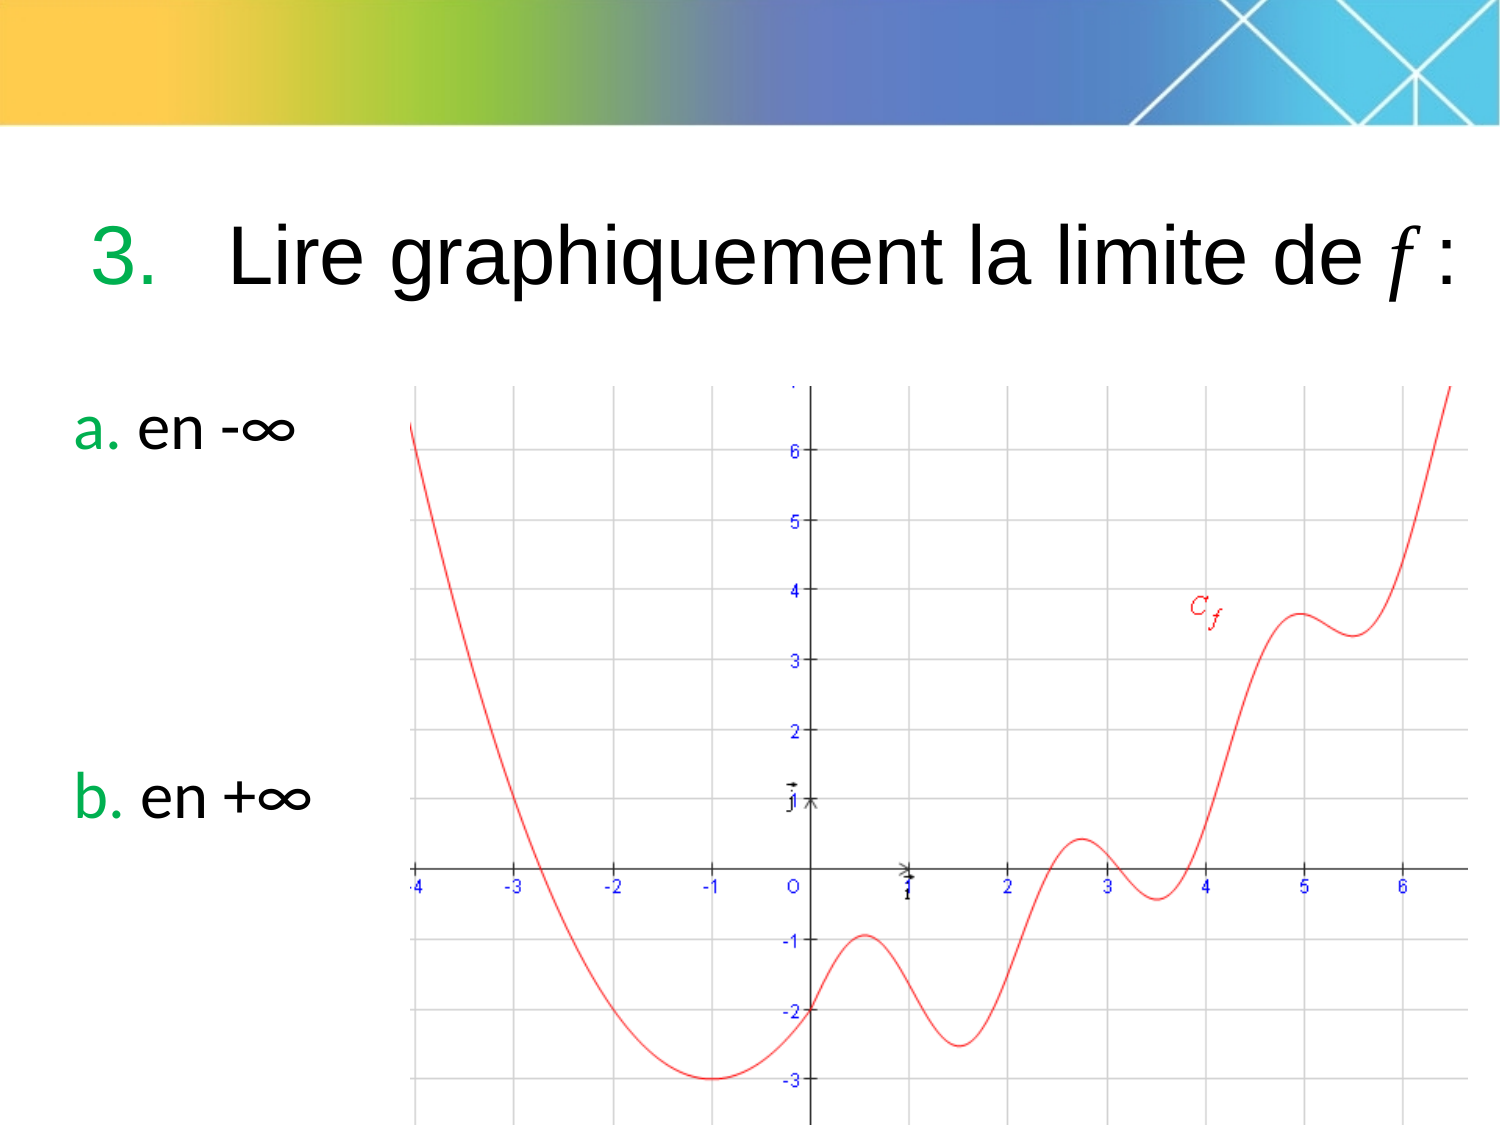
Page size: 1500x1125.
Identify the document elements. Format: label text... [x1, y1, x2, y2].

text_box a. en -∞ b. en +∞ [58, 375, 399, 840]
picture [410, 386, 1468, 1125]
picture [0, 0, 1500, 127]
text_box Lire graphiquement la limite de f : [75, 164, 1500, 338]
